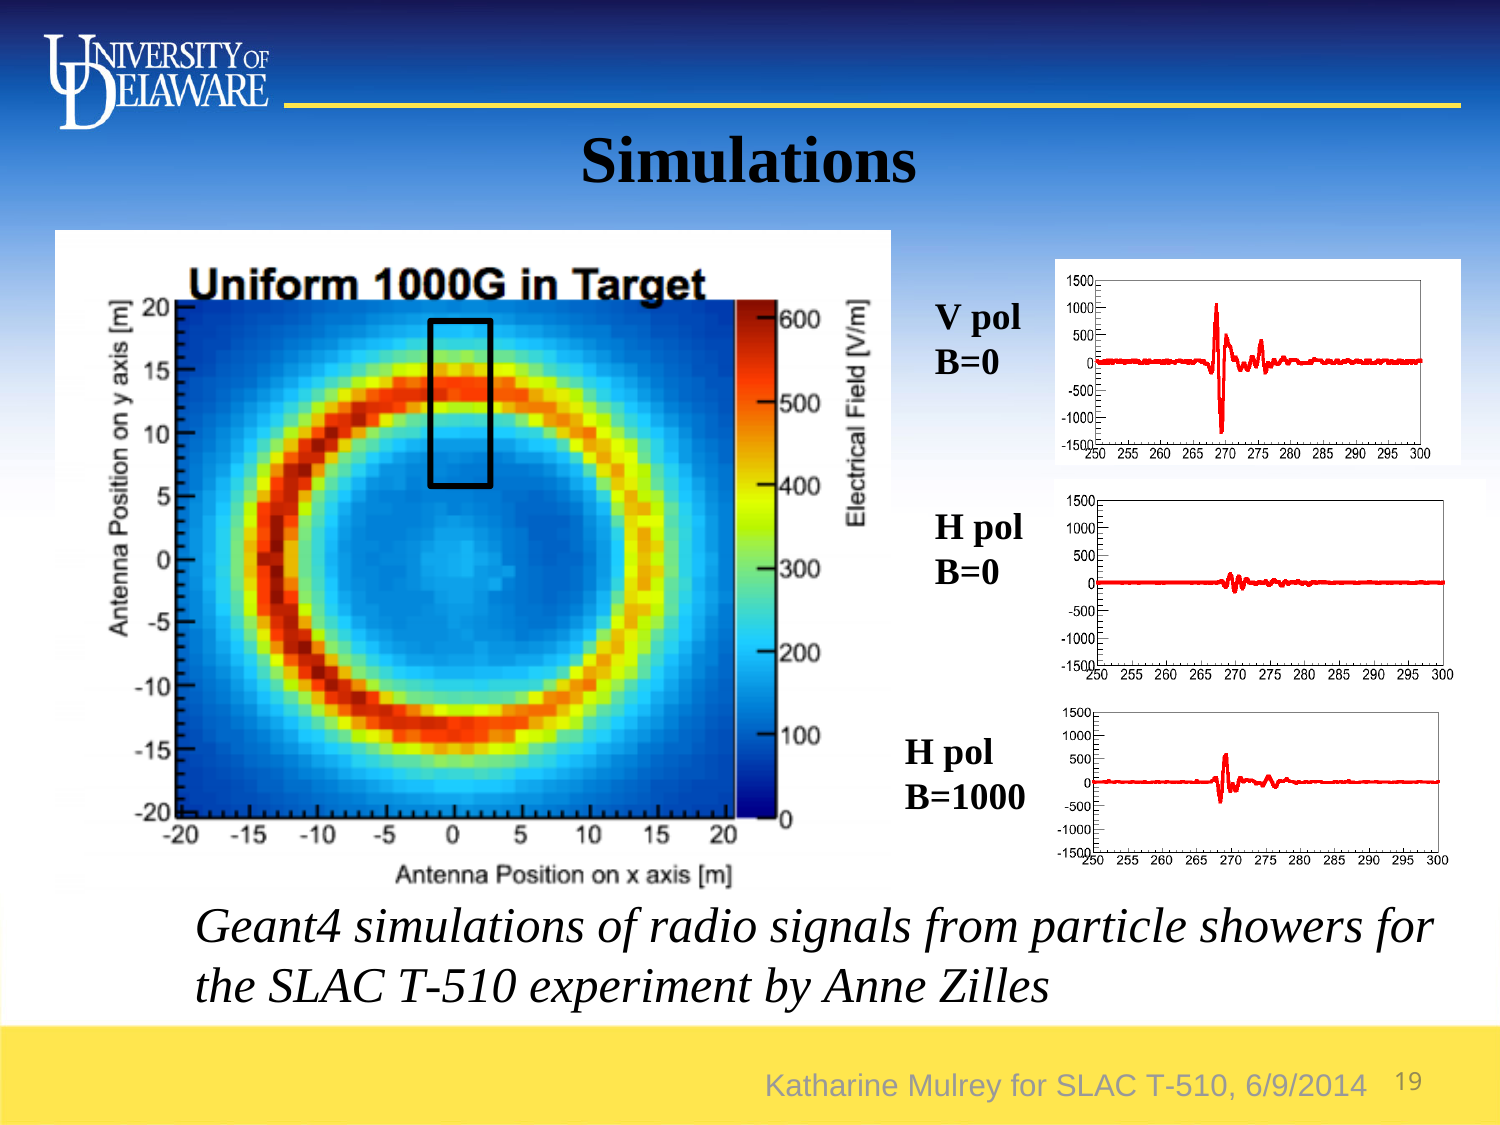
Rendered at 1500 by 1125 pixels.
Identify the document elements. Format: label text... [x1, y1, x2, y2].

text_box Geant4 simulations of radio signals from particle showers for the SLAC T-510 experiment by Anne Zilles [179, 884, 1500, 1080]
text_box [430, 320, 491, 487]
picture [0, 0, 1500, 1125]
text_box Katharine Mulrey for SLAC T-510, 6/9/2014 [750, 1057, 1471, 1111]
text_box H pol B=1000 [890, 720, 1050, 826]
text_box Simulations [216, 108, 1283, 204]
text_box H pol B=0 [920, 495, 1054, 601]
text_box V pol B=0 [920, 284, 1055, 390]
